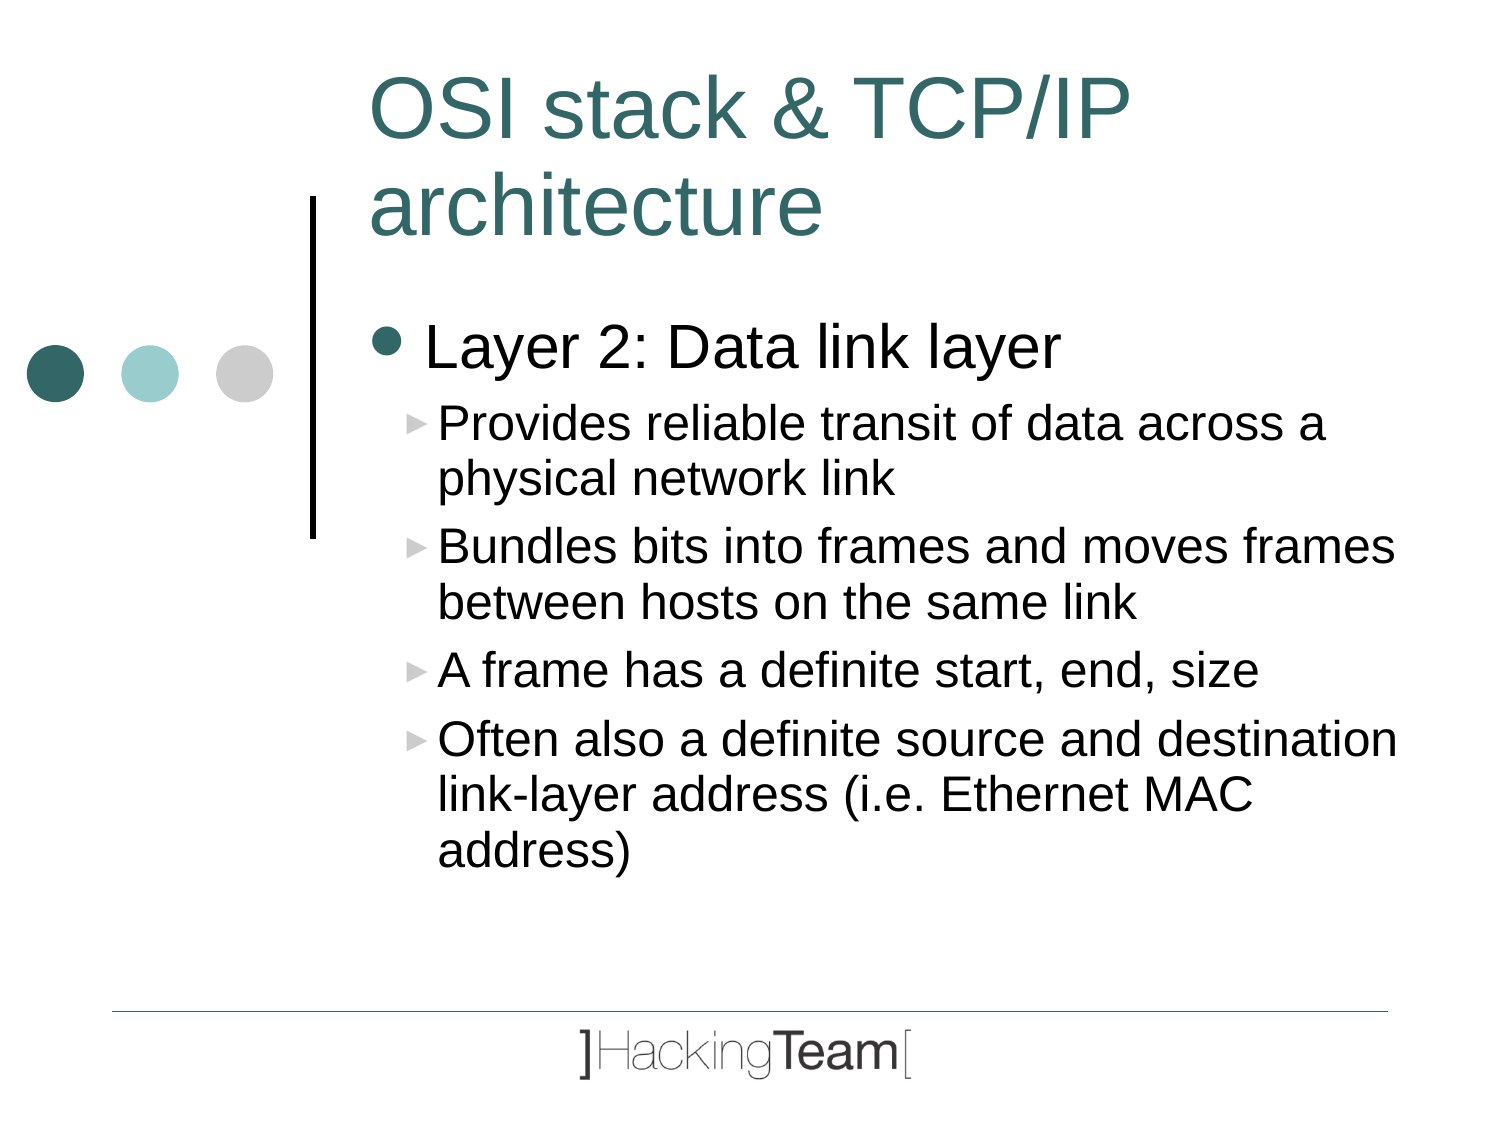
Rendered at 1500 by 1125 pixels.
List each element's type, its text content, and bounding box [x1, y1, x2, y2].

title OSI stack & TCP/IP architecture [249, 38, 1401, 275]
list Layer 2: Data link layer Provides reliable transit of data across a physical network link Bundles bits into frames and moves frames between hosts on the same link A frame has a definite start, end, size Often also a definite source and destination link-layer address (i.e. Ethernet MAC address) [249, 312, 1401, 1041]
picture [574, 1041, 916, 1084]
